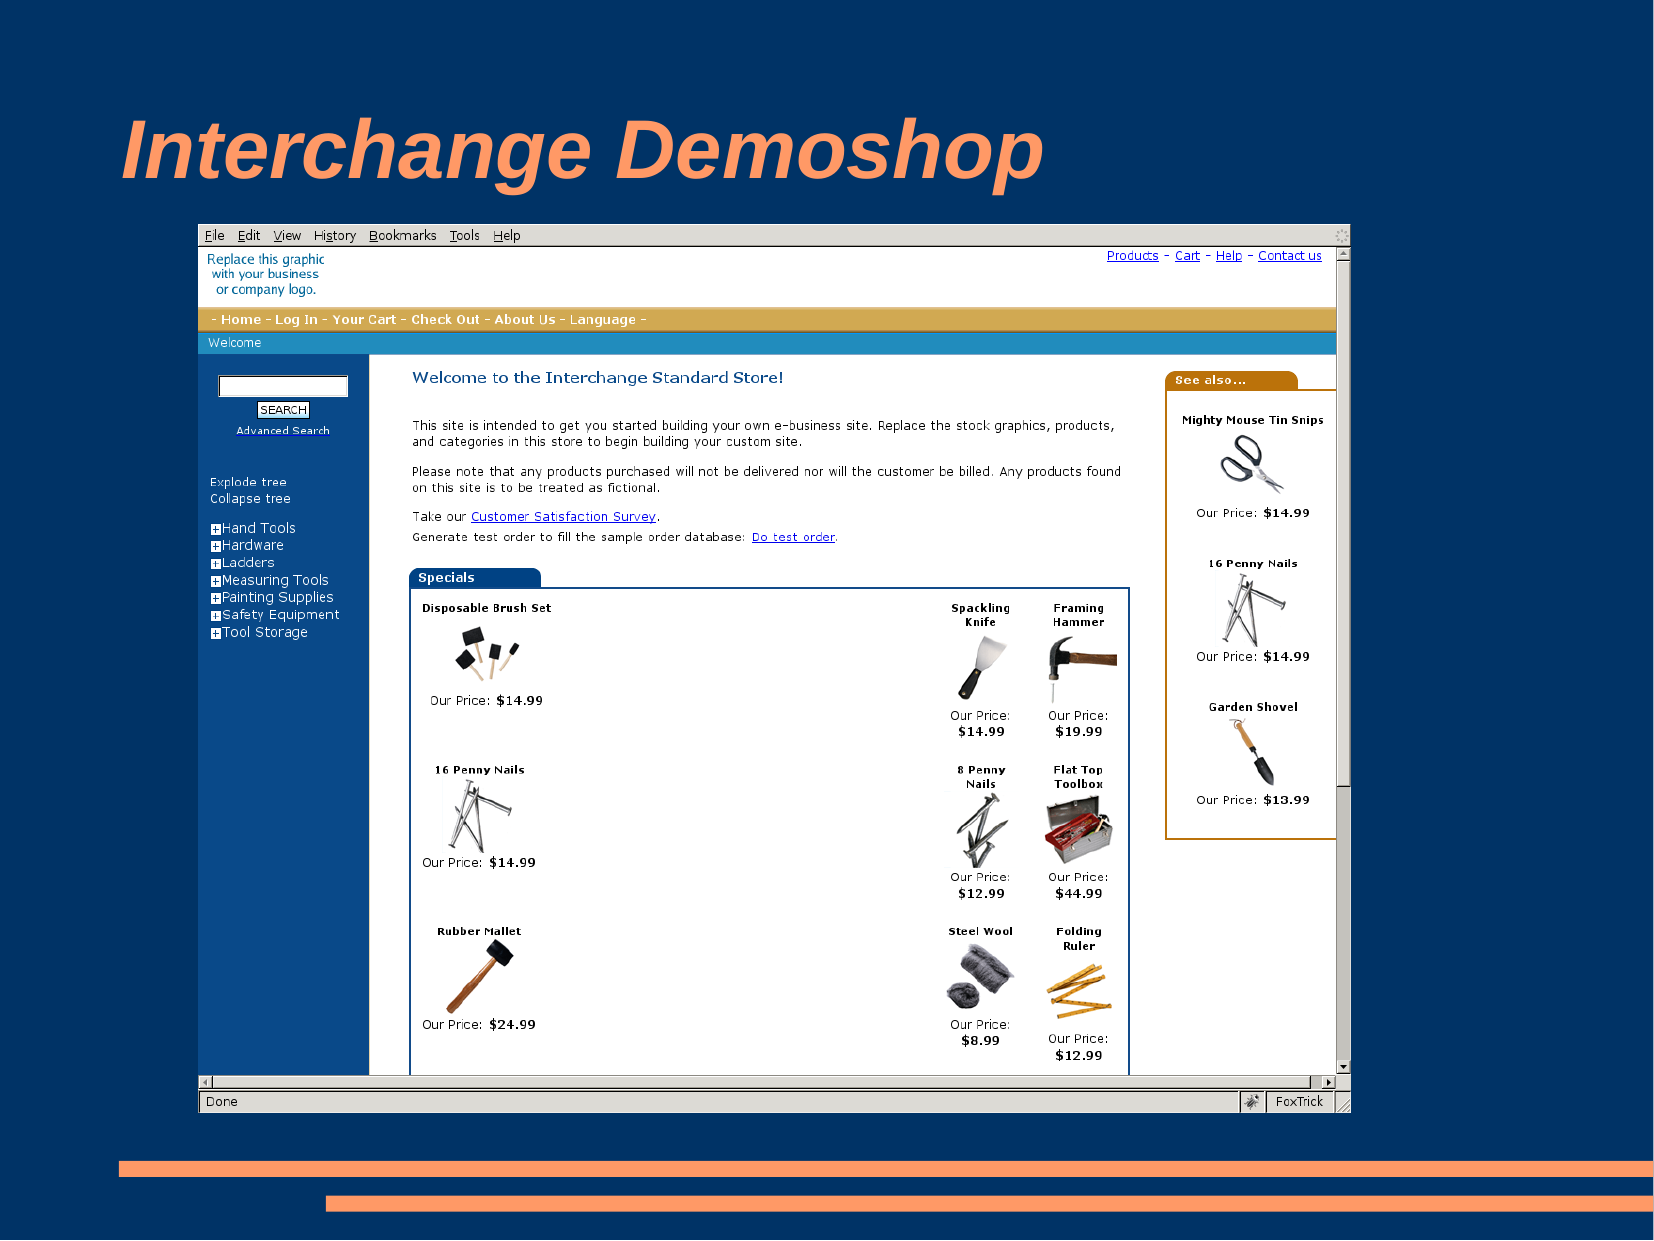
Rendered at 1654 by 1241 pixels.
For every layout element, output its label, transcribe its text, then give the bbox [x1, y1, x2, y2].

title Interchange Demoshop [121, 46, 1534, 254]
picture [198, 224, 1351, 1114]
